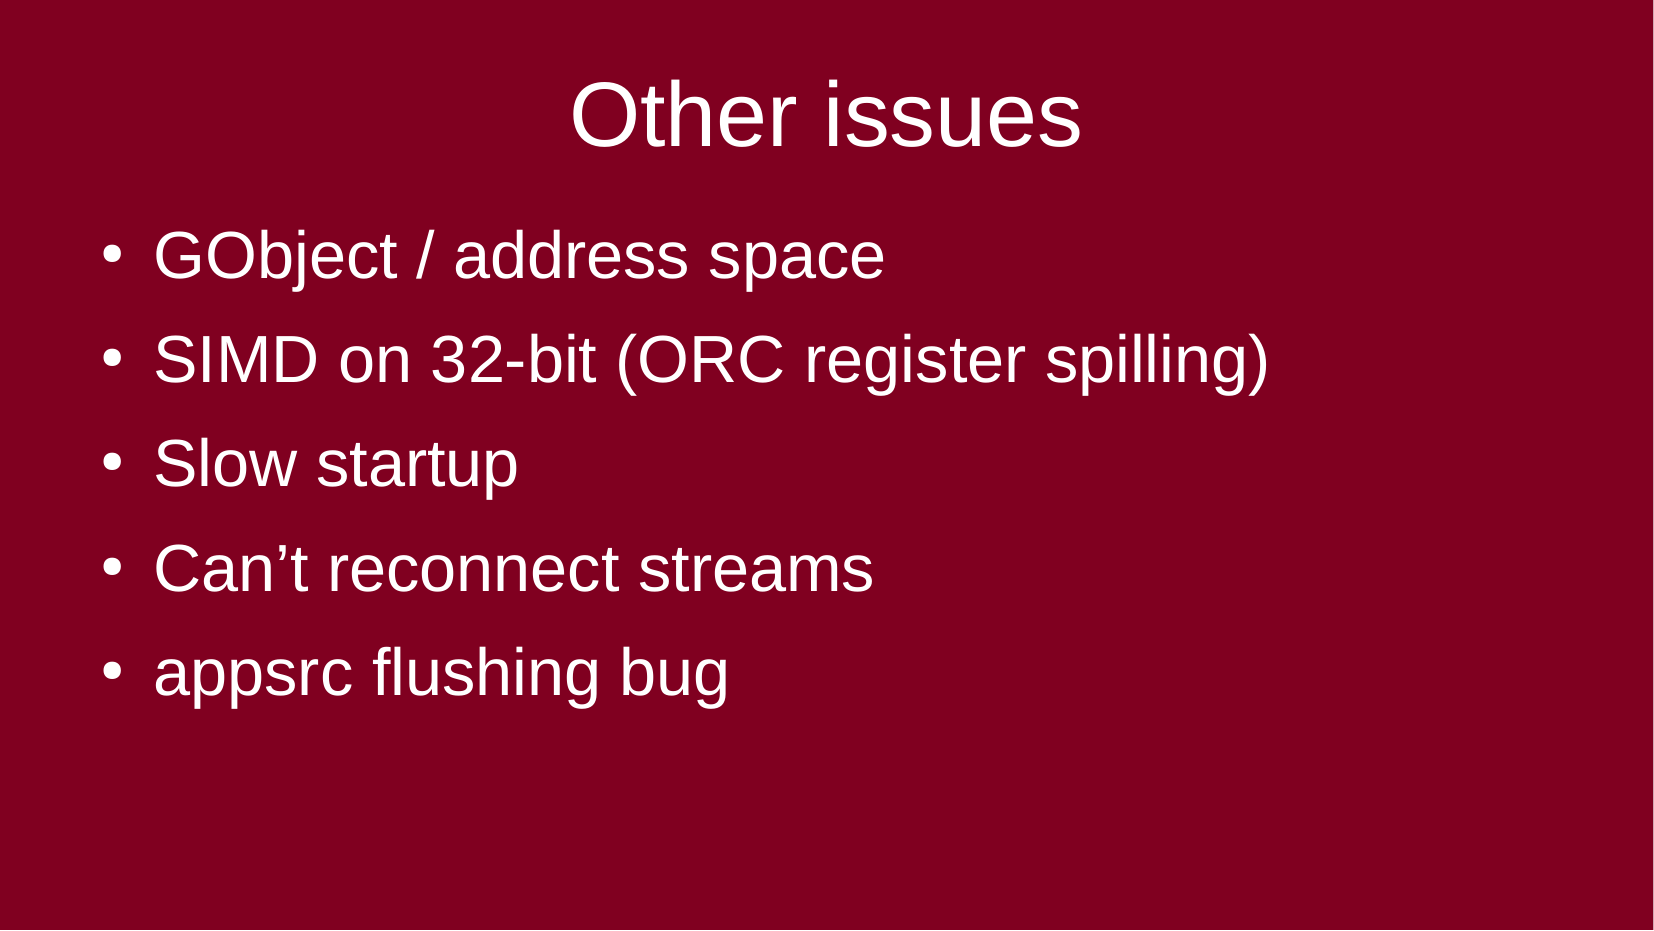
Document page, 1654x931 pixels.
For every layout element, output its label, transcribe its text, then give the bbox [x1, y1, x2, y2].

title Other issues [82, 37, 1571, 193]
list GObject / address space SIMD on 32-bit (ORC register spilling) Slow startup Can’t reconnect streams appsrc flushing bug [82, 217, 1571, 758]
